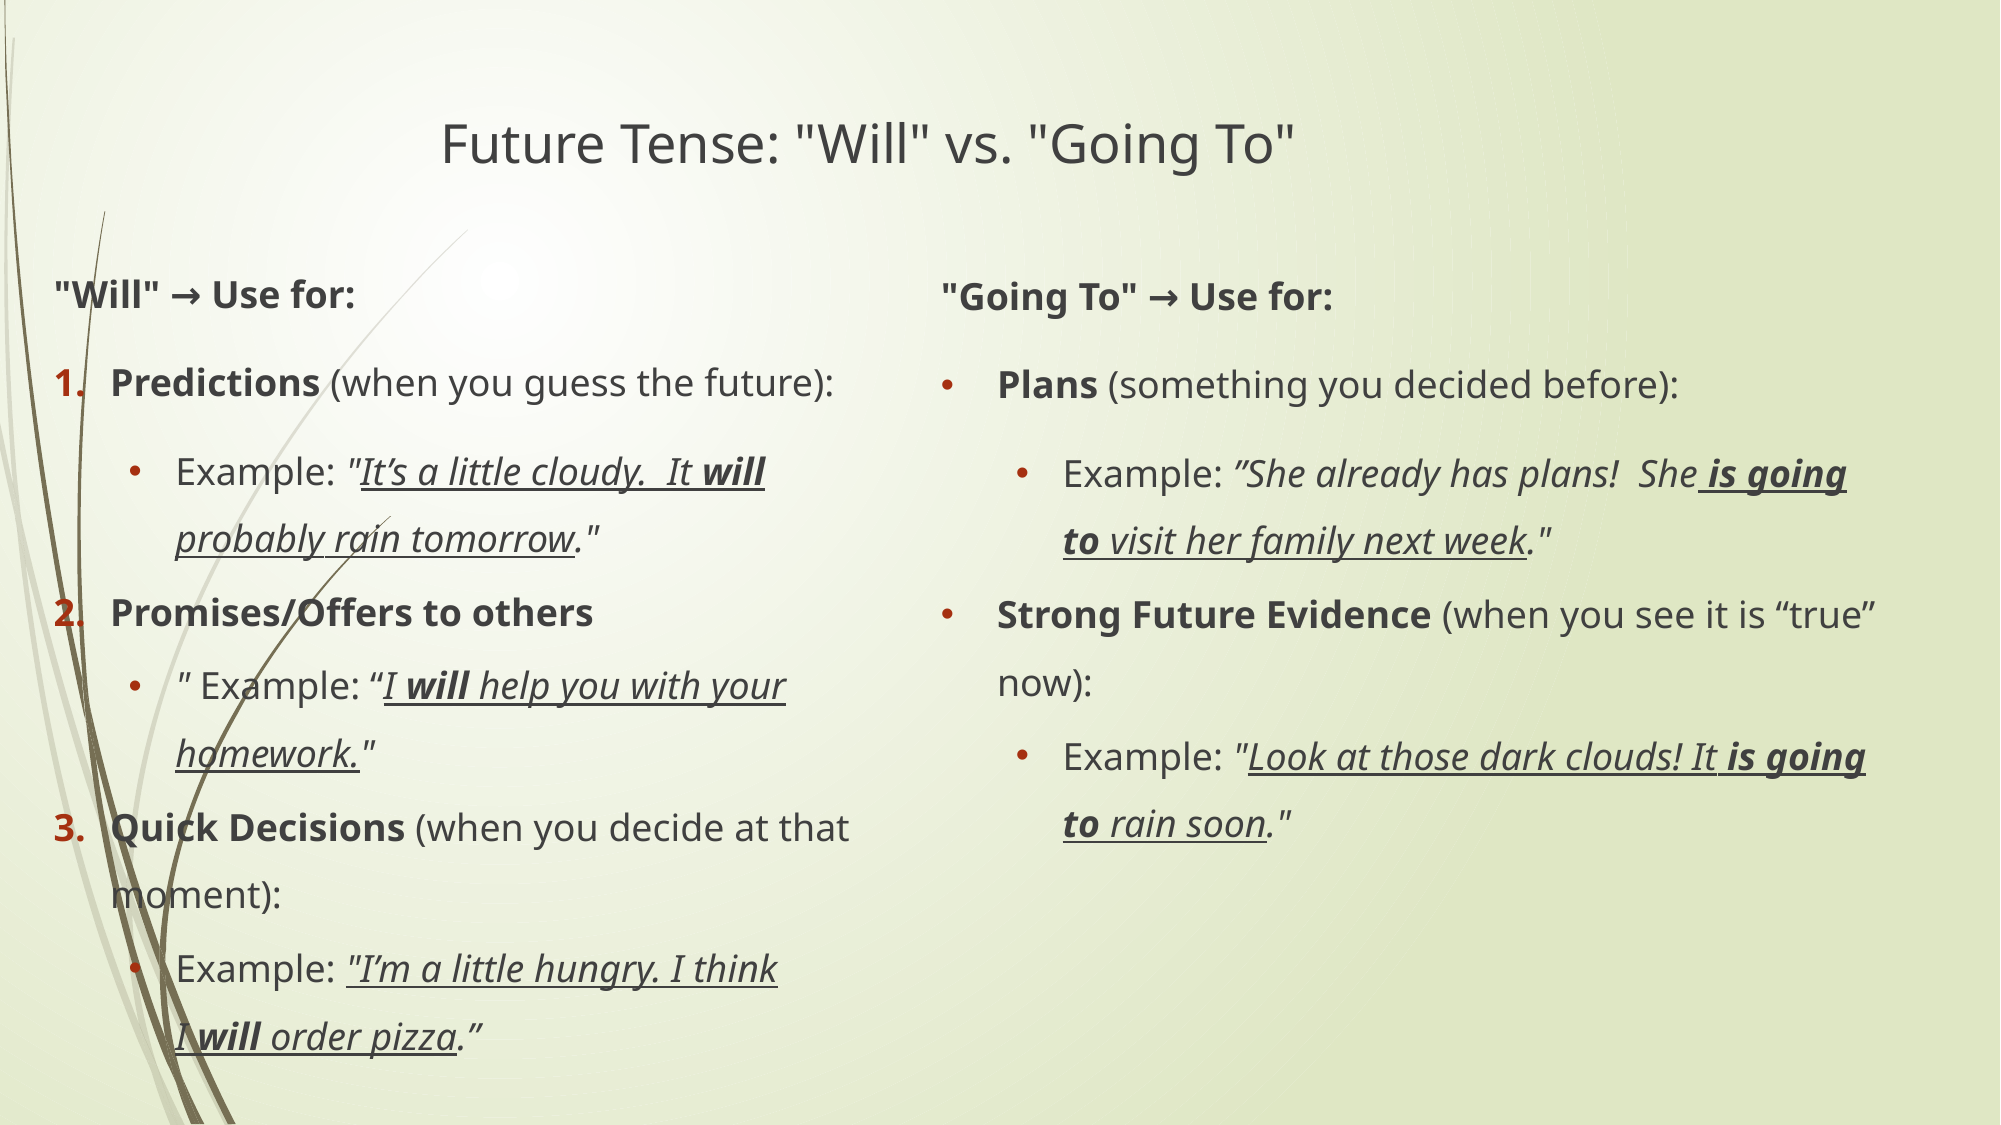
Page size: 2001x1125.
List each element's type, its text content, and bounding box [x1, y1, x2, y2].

title Future Tense: "Will" vs. "Going To" [425, 102, 1888, 243]
text_box "Going To" → Use for: Plans (something you decided before): Example: ”She already has plans! She is going to visit her family next week." Strong Future Evidence (when you see it is “true” now): Example: "Look at those dark clouds! It is going to rain soon." [925, 243, 1962, 1038]
list "Will" → Use for: Predictions (when you guess the future): Example: "It’s a little cloudy. It will probably rain tomorrow." Promises/Offers to others " Example: “I will help you with your homework." Quick Decisions (when you decide at that moment): Example: "I’m a little hungry. I think I will order pizza.” [38, 240, 926, 1035]
